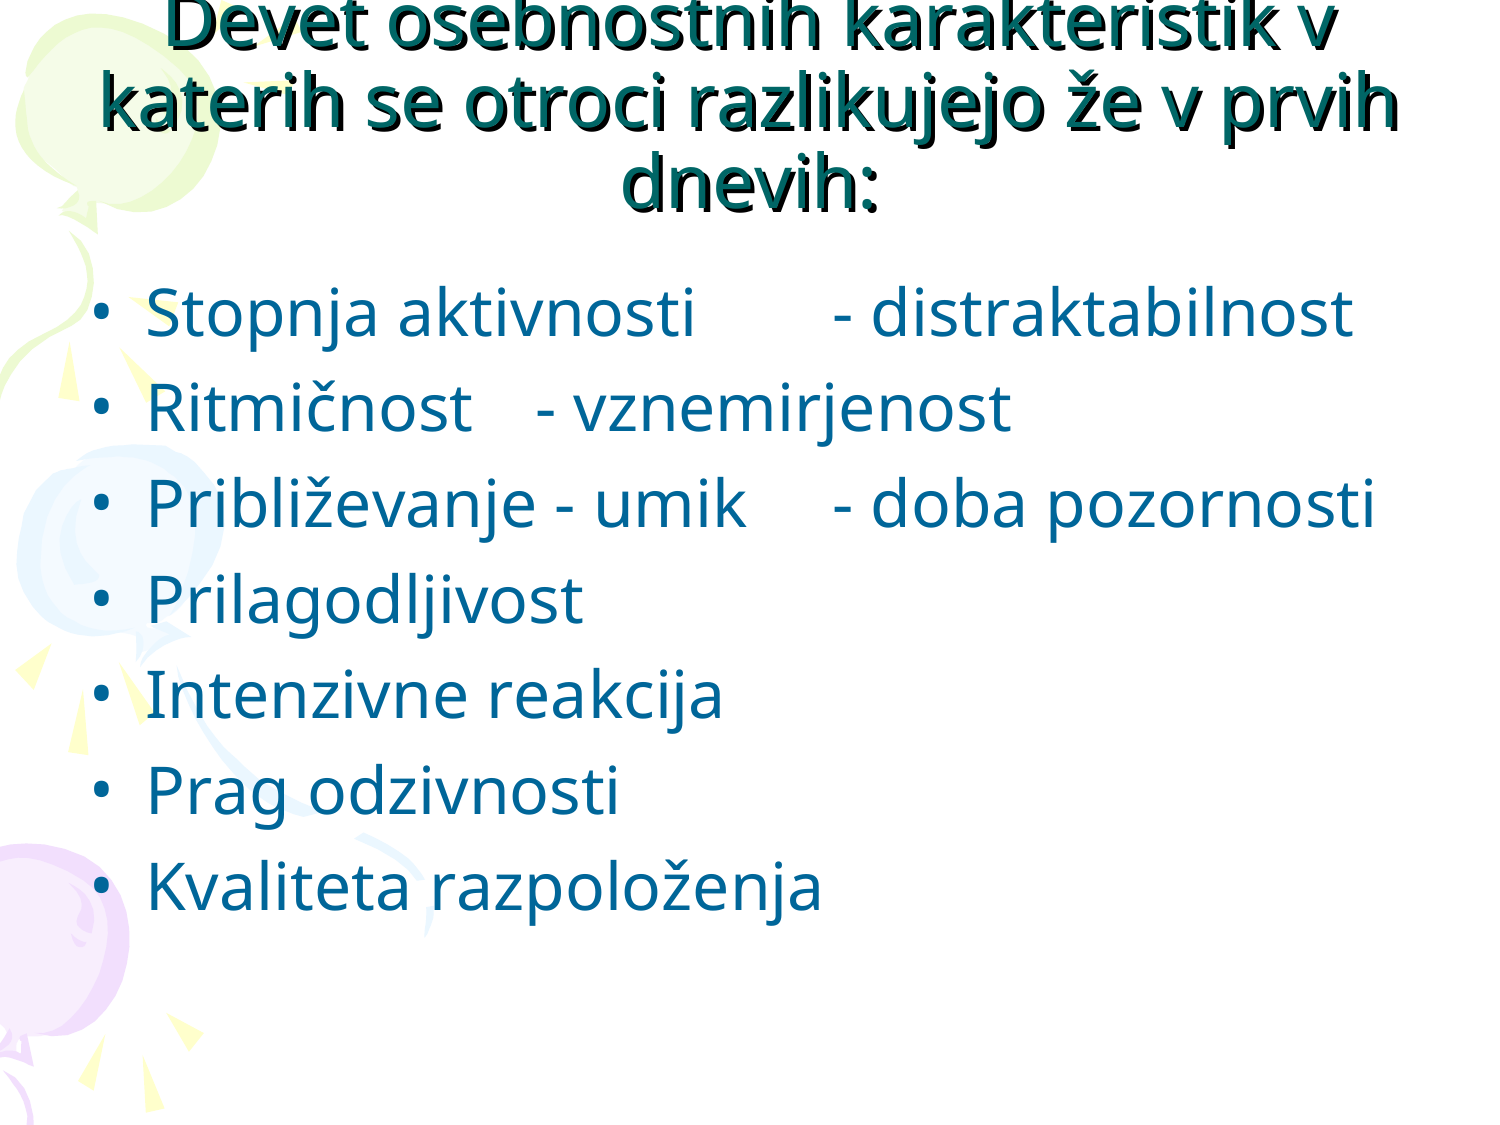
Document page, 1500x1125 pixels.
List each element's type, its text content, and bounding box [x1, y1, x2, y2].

list Stopnja aktivnosti - distraktabilnost Ritmičnost - vznemirjenost Približevanje - umik - doba pozornosti Prilagodljivost Intenzivne reakcija Prag odzivnosti Kvaliteta razpoloženja [75, 262, 1426, 994]
title Devet osebnostnih karakteristik v katerih se otroci razlikujejo že v prvih dnevih: [72, 16, 1426, 233]
